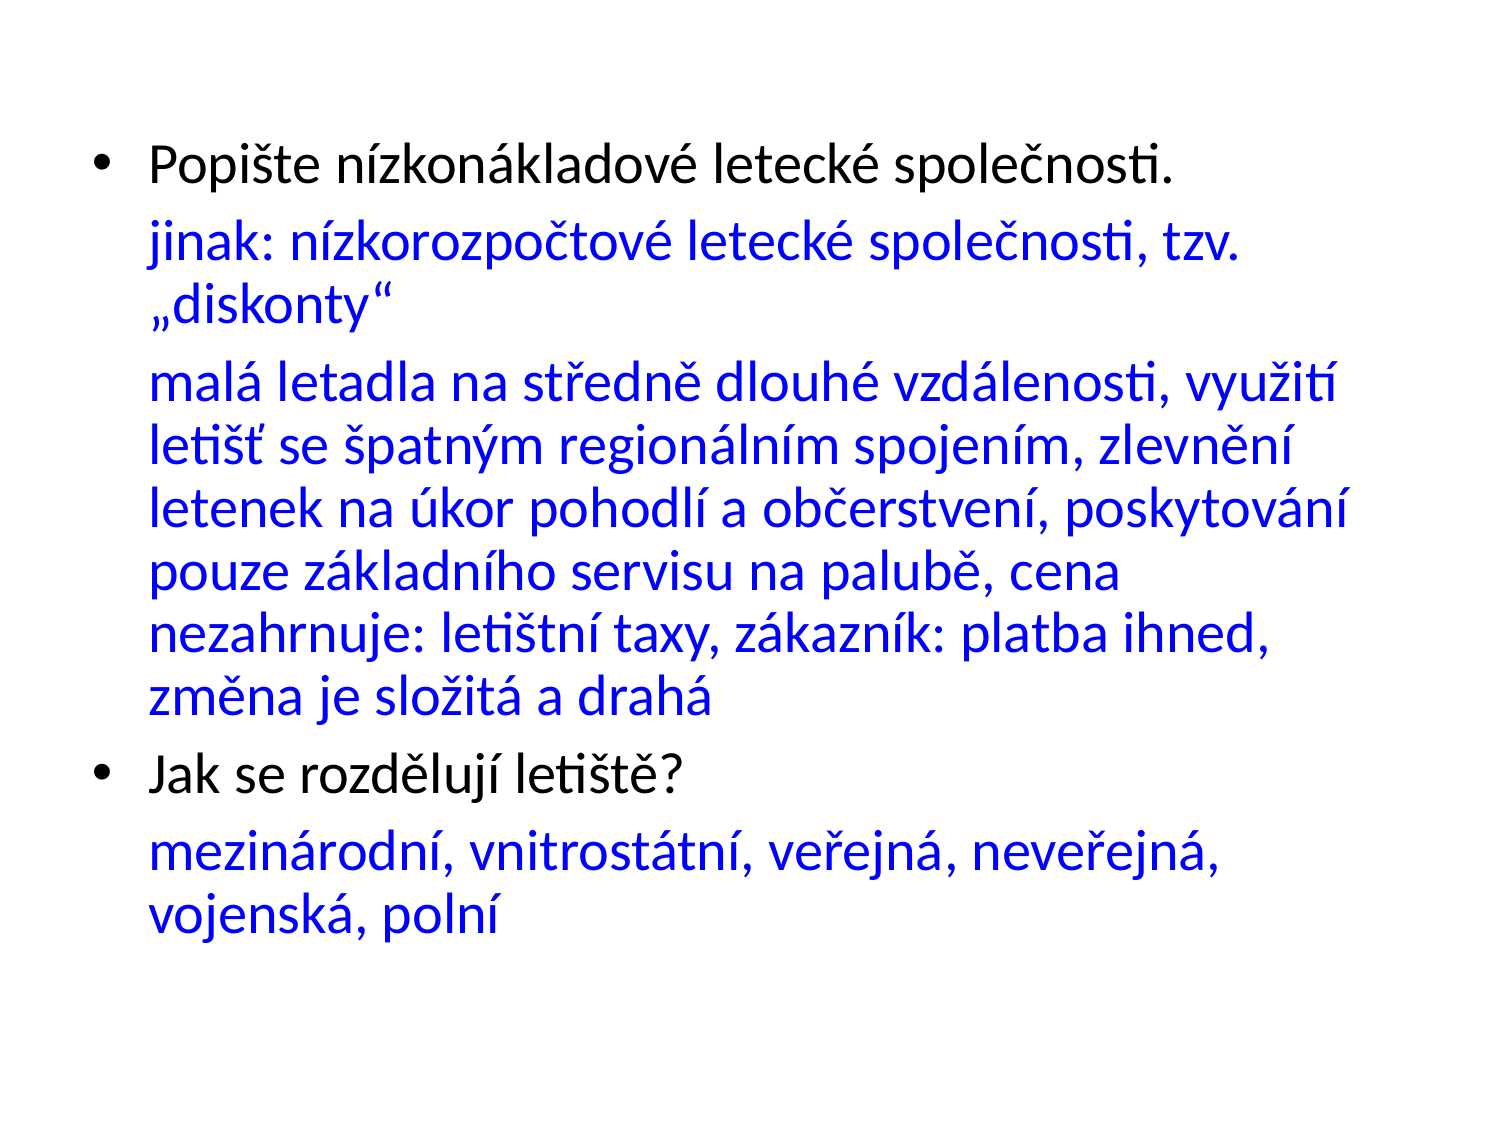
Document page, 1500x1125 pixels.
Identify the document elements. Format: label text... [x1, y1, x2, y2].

list Popište nízkonákladové letecké společnosti. jinak: nízkorozpočtové letecké společnosti, tzv. „diskonty“ malá letadla na středně dlouhé vzdálenosti, využití letišť se špatným regionálním spojením, zlevnění letenek na úkor pohodlí a občerstvení, poskytování pouze základního servisu na palubě, cena nezahrnuje: letištní taxy, zákazník: platba ihned, změna je složitá a drahá Jak se rozdělují letiště? mezinárodní, vnitrostátní, veřejná, neveřejná, vojenská, polní [76, 125, 1427, 1125]
